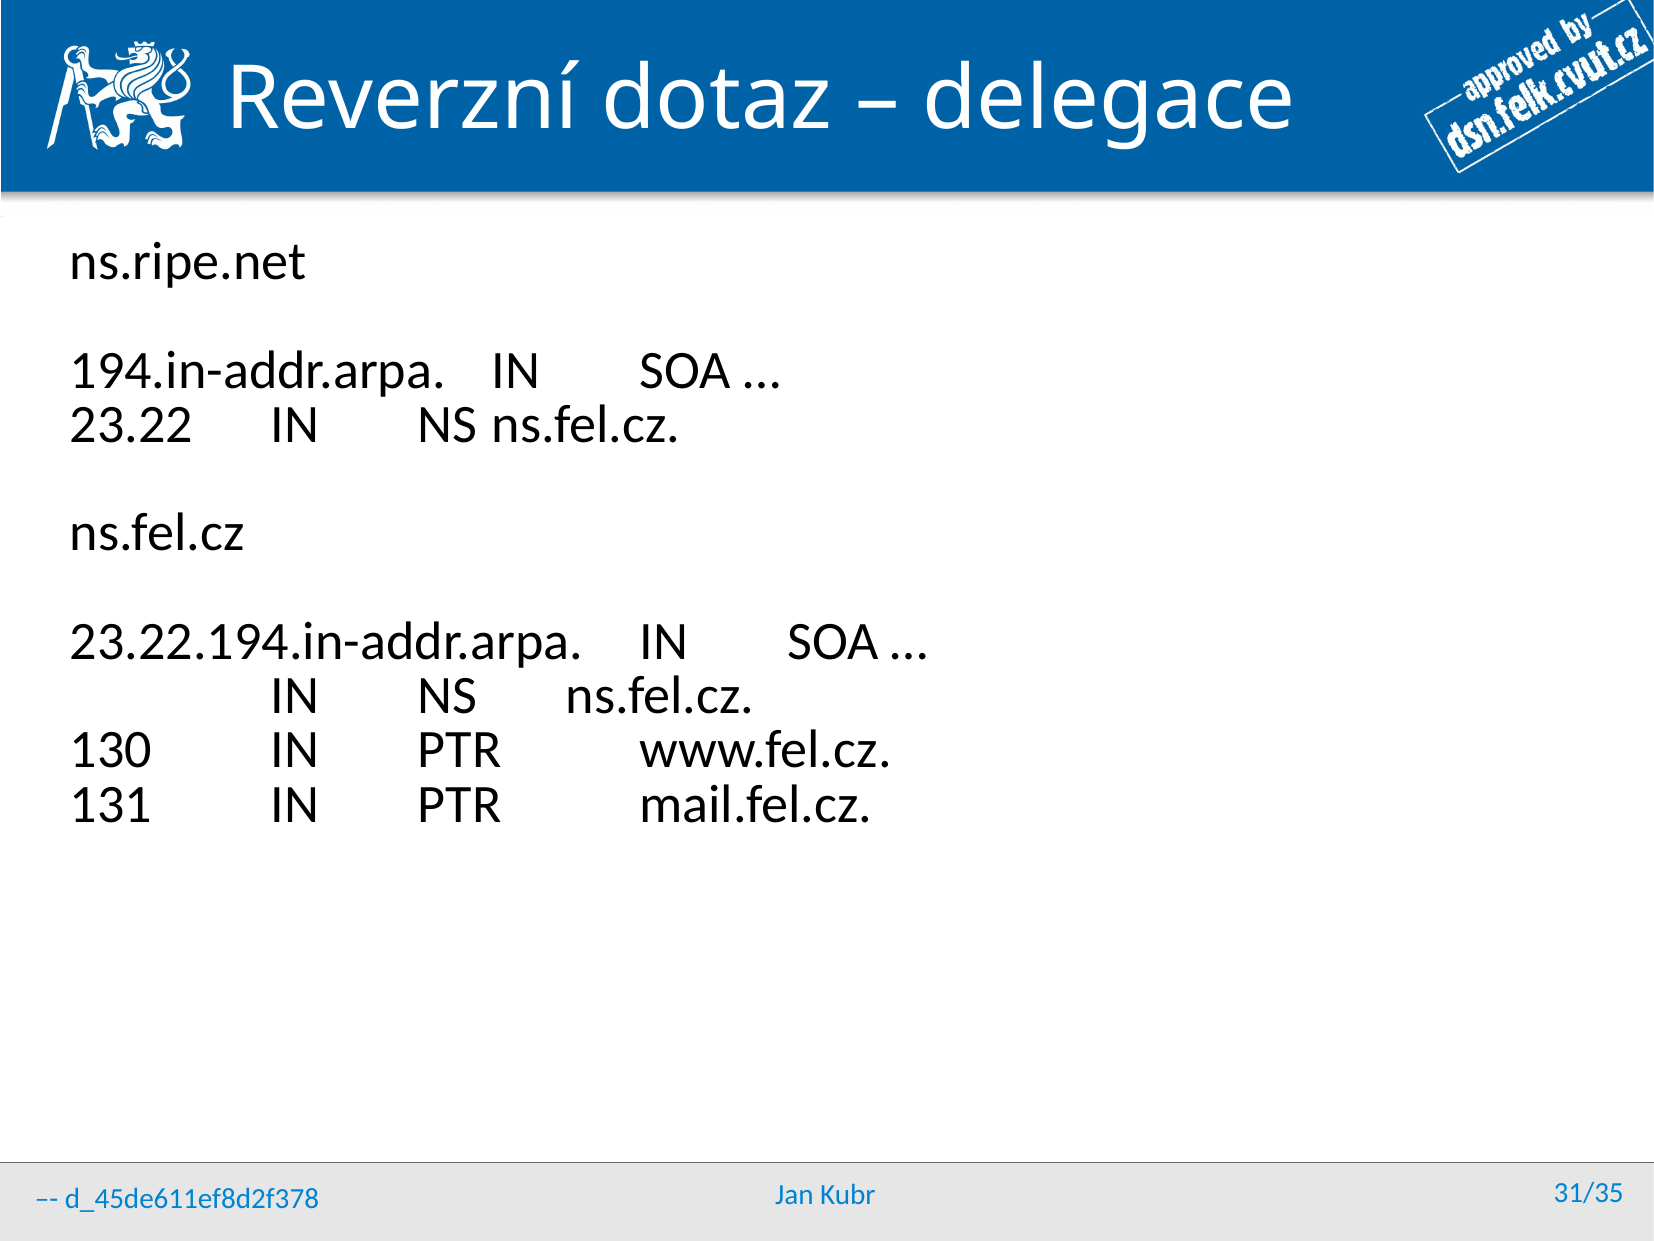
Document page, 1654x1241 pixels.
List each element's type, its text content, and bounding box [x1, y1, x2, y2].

picture [1, 0, 1654, 217]
list ns.ripe.net 194.in-addr.arpa. IN SOA … 23.22 IN NS ns.fel.cz. ns.fel.cz 23.22.194.in-addr.arpa. IN SOA … IN NS ns.fel.cz. 130 IN PTR www.fel.cz. 131 IN PTR mail.fel.cz. [51, 238, 1464, 1066]
title Reverzní dotaz – delegace [225, 0, 1426, 188]
